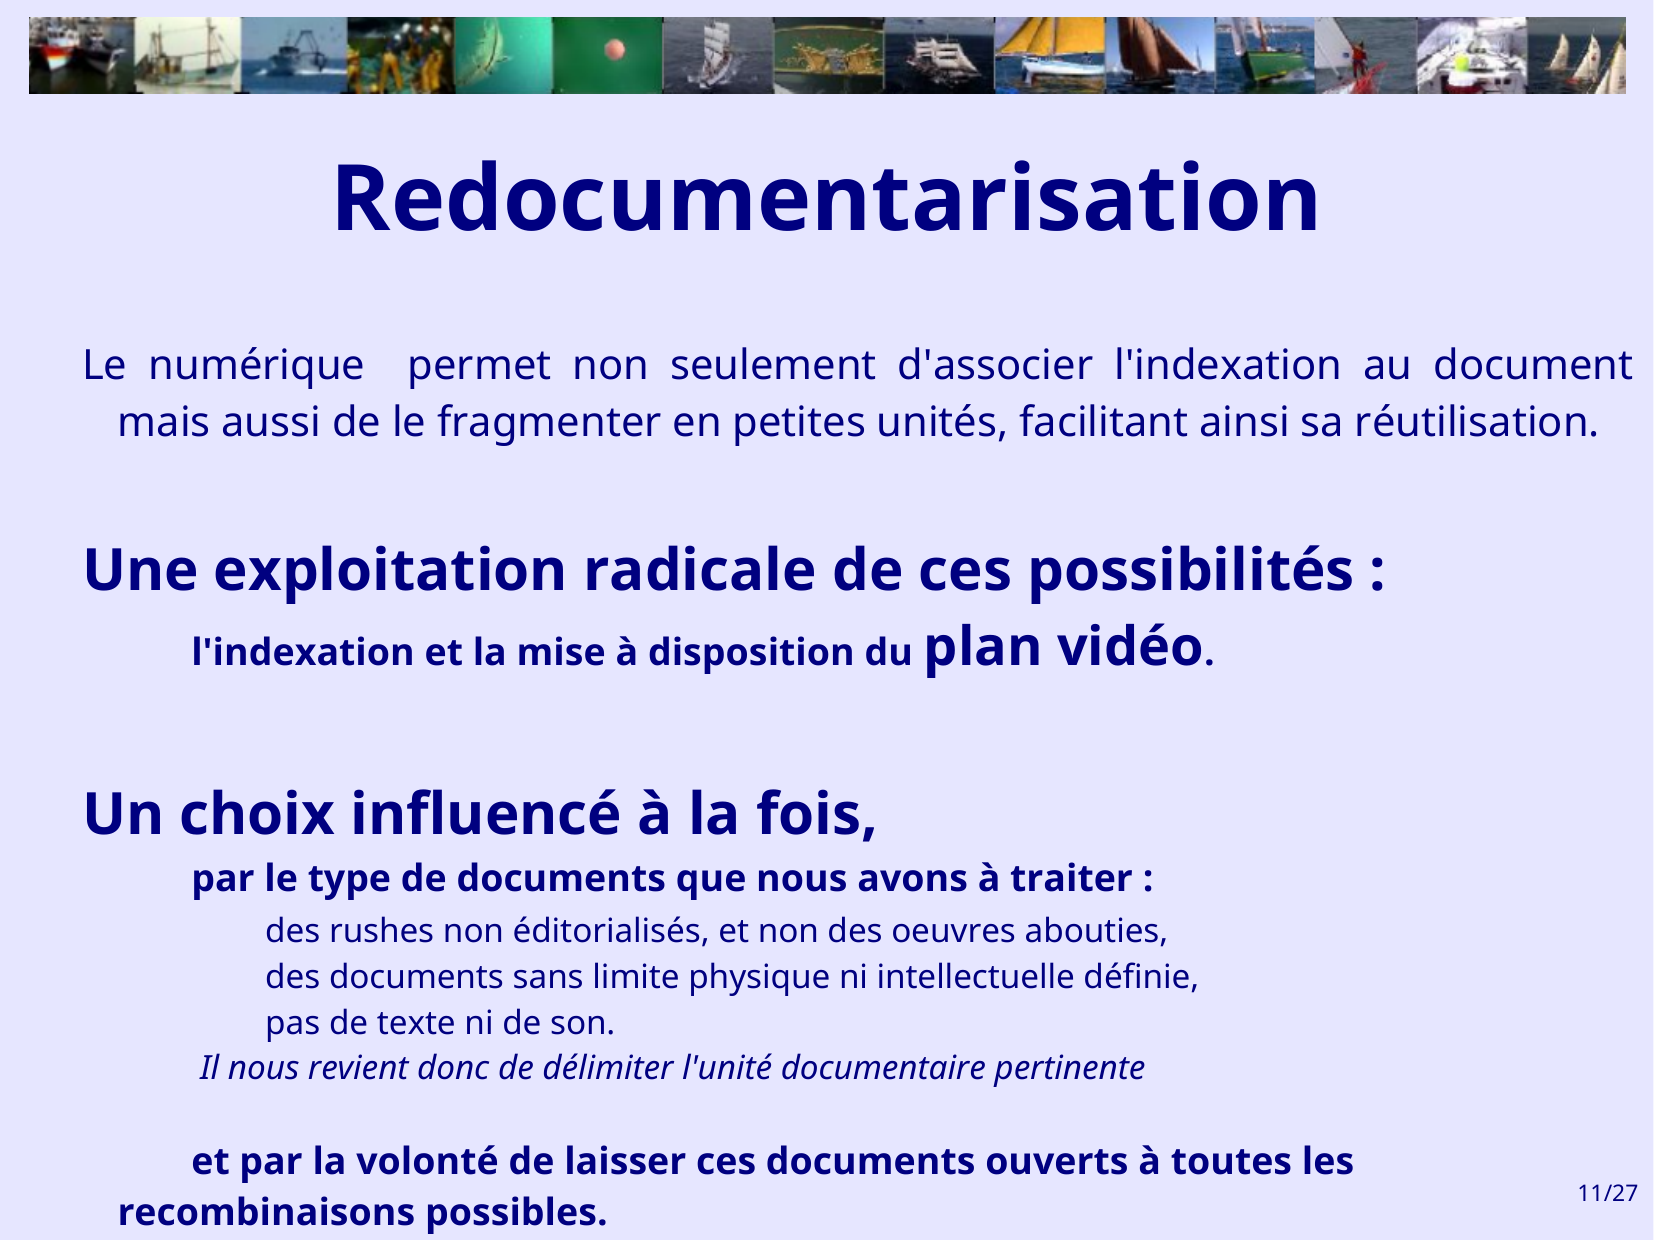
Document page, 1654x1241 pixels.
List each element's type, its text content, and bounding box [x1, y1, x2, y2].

title Redocumentarisation [82, 108, 1571, 282]
picture [29, 17, 1626, 94]
subtitle Le numérique permet non seulement d'associer l'indexation au document mais aussi de le fragmenter en petites unités, facilitant ainsi sa réutilisation. Une exploitation radicale de ces possibilités : l'indexation et la mise à disposition du plan vidéo. Un choix influencé à la fois, par le type de documents que nous avons à traiter : des rushes non éditorialisés, et non des oeuvres abouties, des documents sans limite physique ni intellectuelle définie, pas de texte ni de son. Il nous revient donc de délimiter l'unité documentaire pertinente et par la volonté de laisser ces documents ouverts à toutes les recombinaisons possibles. [46, 375, 1635, 1241]
